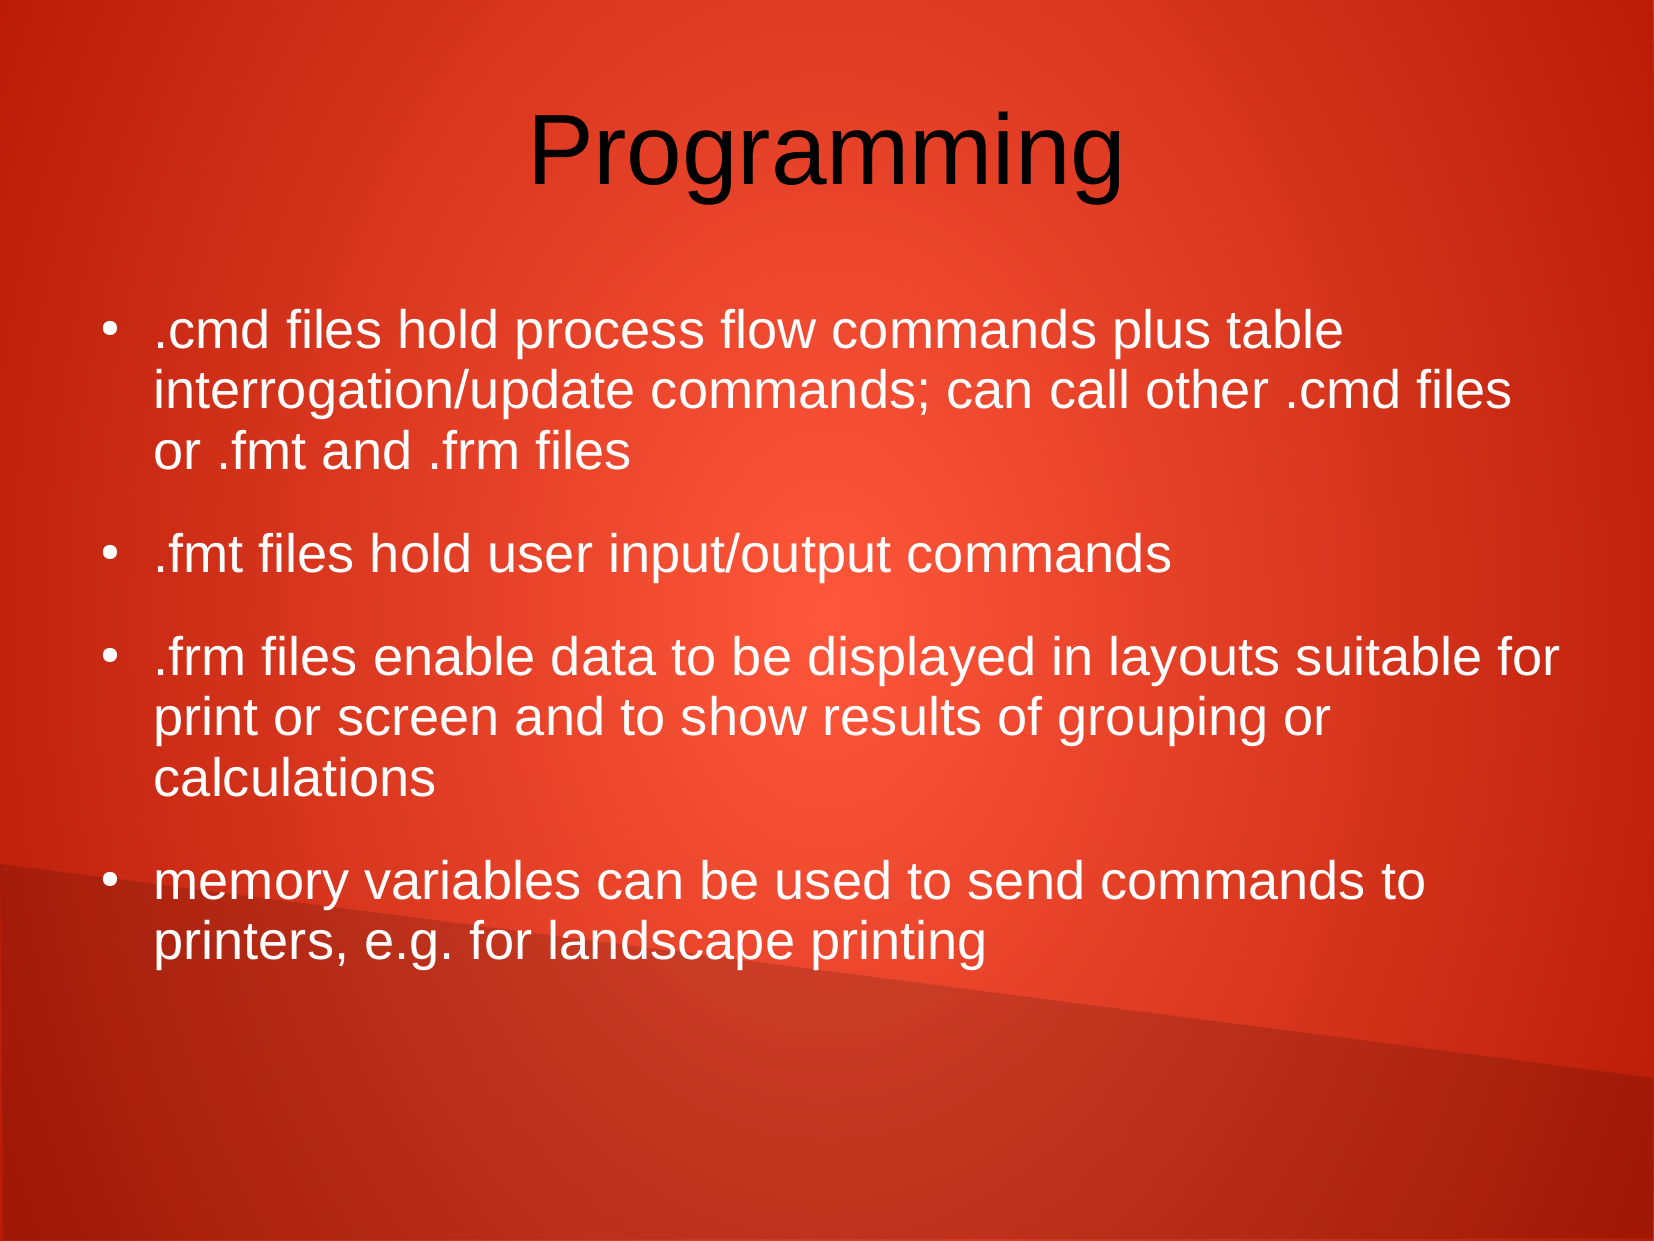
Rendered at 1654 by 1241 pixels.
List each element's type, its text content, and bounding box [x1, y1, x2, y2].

title Programming [82, 47, 1571, 252]
list .cmd files hold process flow commands plus table interrogation/update commands; can call other .cmd files or .fmt and .frm files .fmt files hold user input/output commands .frm files enable data to be displayed in layouts suitable for print or screen and to show results of grouping or calculations memory variables can be used to send commands to printers, e.g. for landscape printing [82, 299, 1571, 1146]
